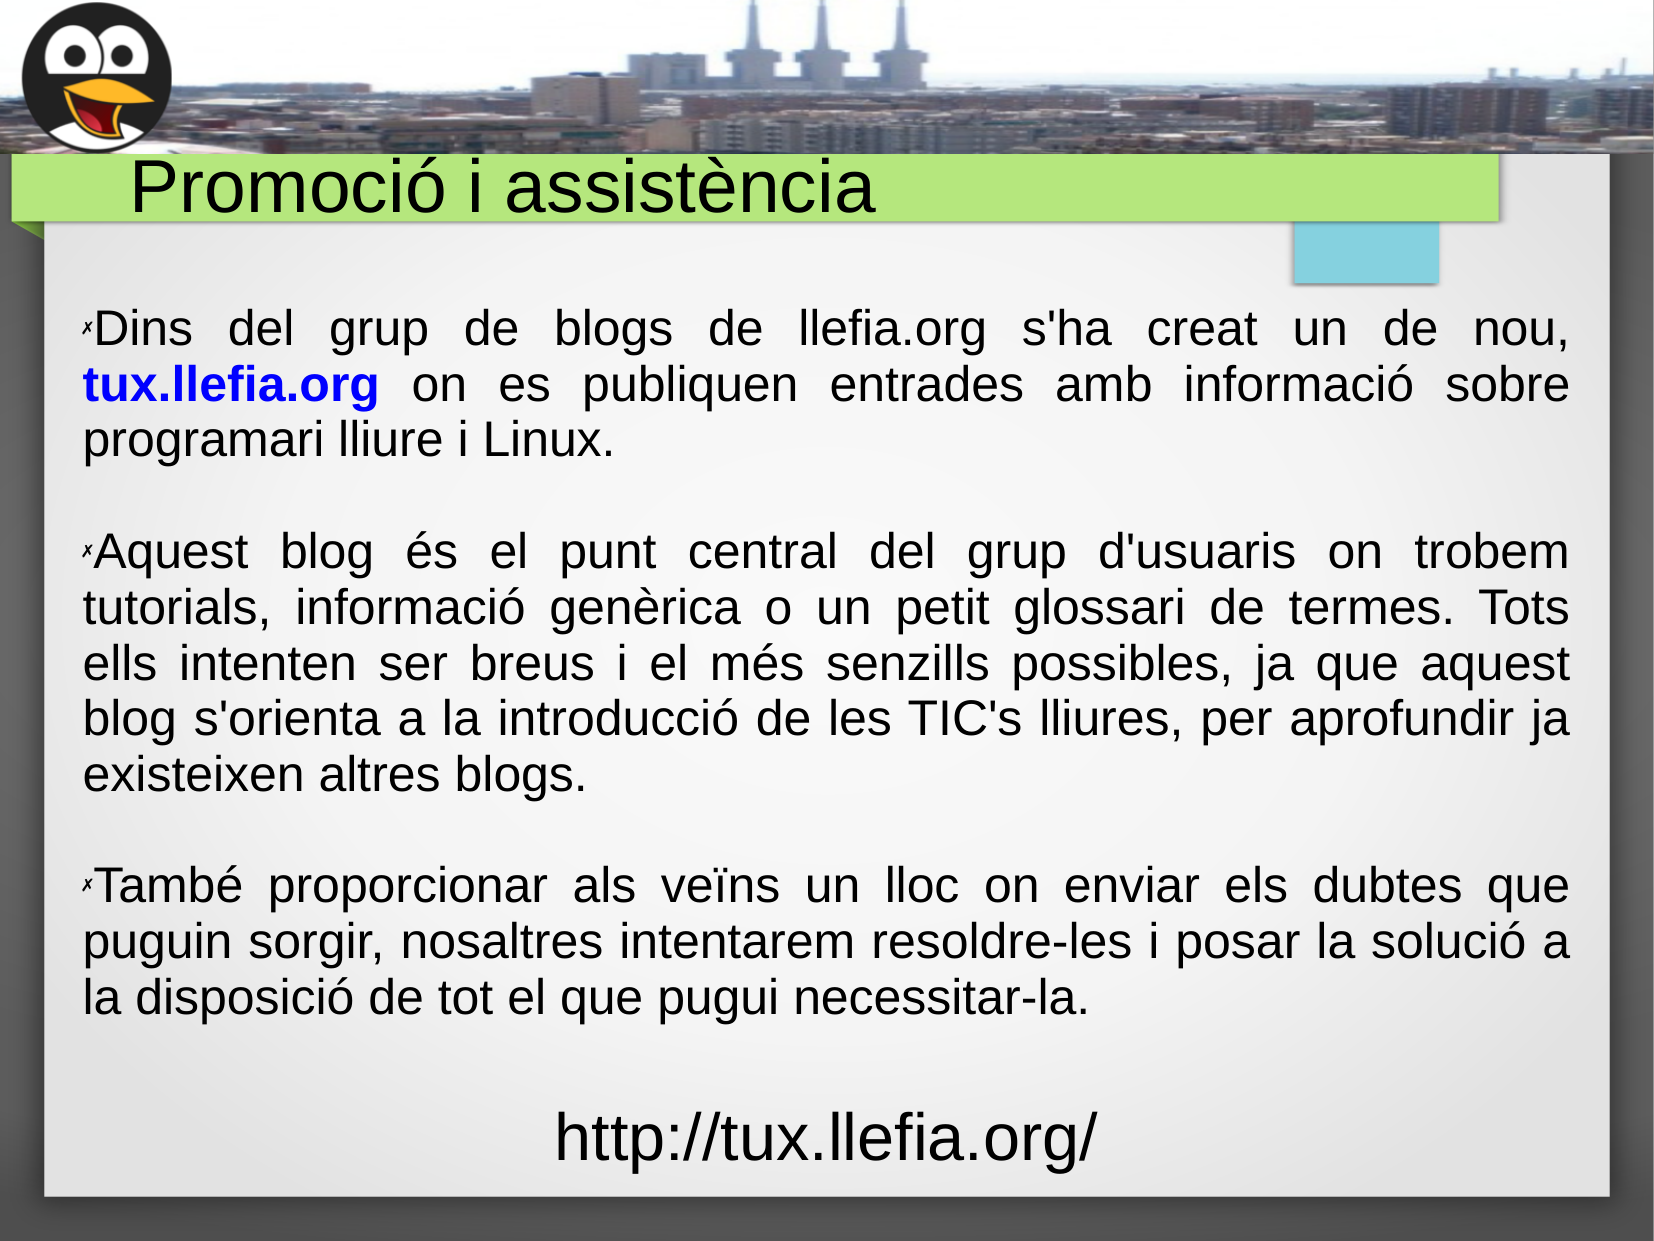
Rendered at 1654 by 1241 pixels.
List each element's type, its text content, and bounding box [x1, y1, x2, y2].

subtitle Dins del grup de blogs de llefia.org s'ha creat un de nou, tux.llefia.org on es publiquen entrades amb informació sobre programari lliure i Linux. Aquest blog és el punt central del grup d'usuaris on trobem tutorials, informació genèrica o un petit glossari de termes. Tots ells intenten ser breus i el més senzills possibles, ja que aquest blog s'orienta a la introducció de les TIC's lliures, per aprofundir ja existeixen altres blogs. També proporcionar als veïns un lloc on enviar els dubtes que puguin sorgir, nosaltres intentarem resoldre-les i posar la solució a la disposició de tot el que pugui necessitar-la. http://tux.llefia.org/ [82, 290, 1571, 1185]
title Promoció i assistència [129, 82, 1134, 290]
picture [0, 0, 1654, 1241]
